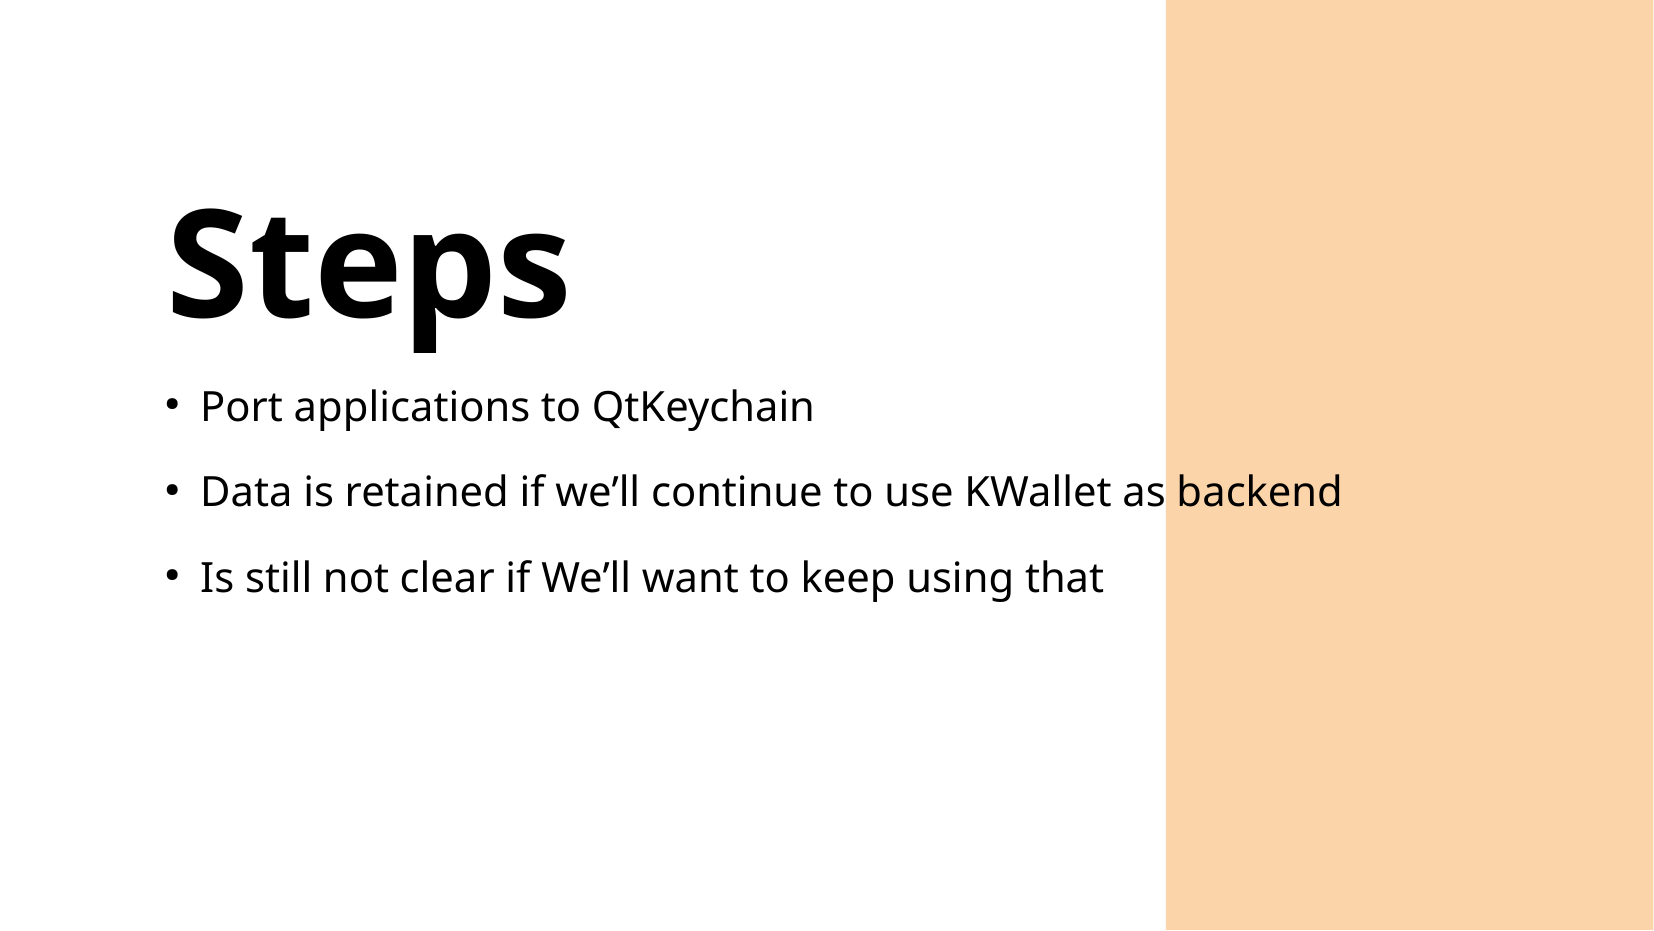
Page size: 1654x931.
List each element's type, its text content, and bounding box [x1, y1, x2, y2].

text_box Steps [151, 150, 679, 370]
text_box [1165, 0, 1654, 931]
text_box Port applications to QtKeychain Data is retained if we’ll continue to use KWallet as backend Is still not clear if We’ll want to keep using that [150, 340, 1426, 826]
